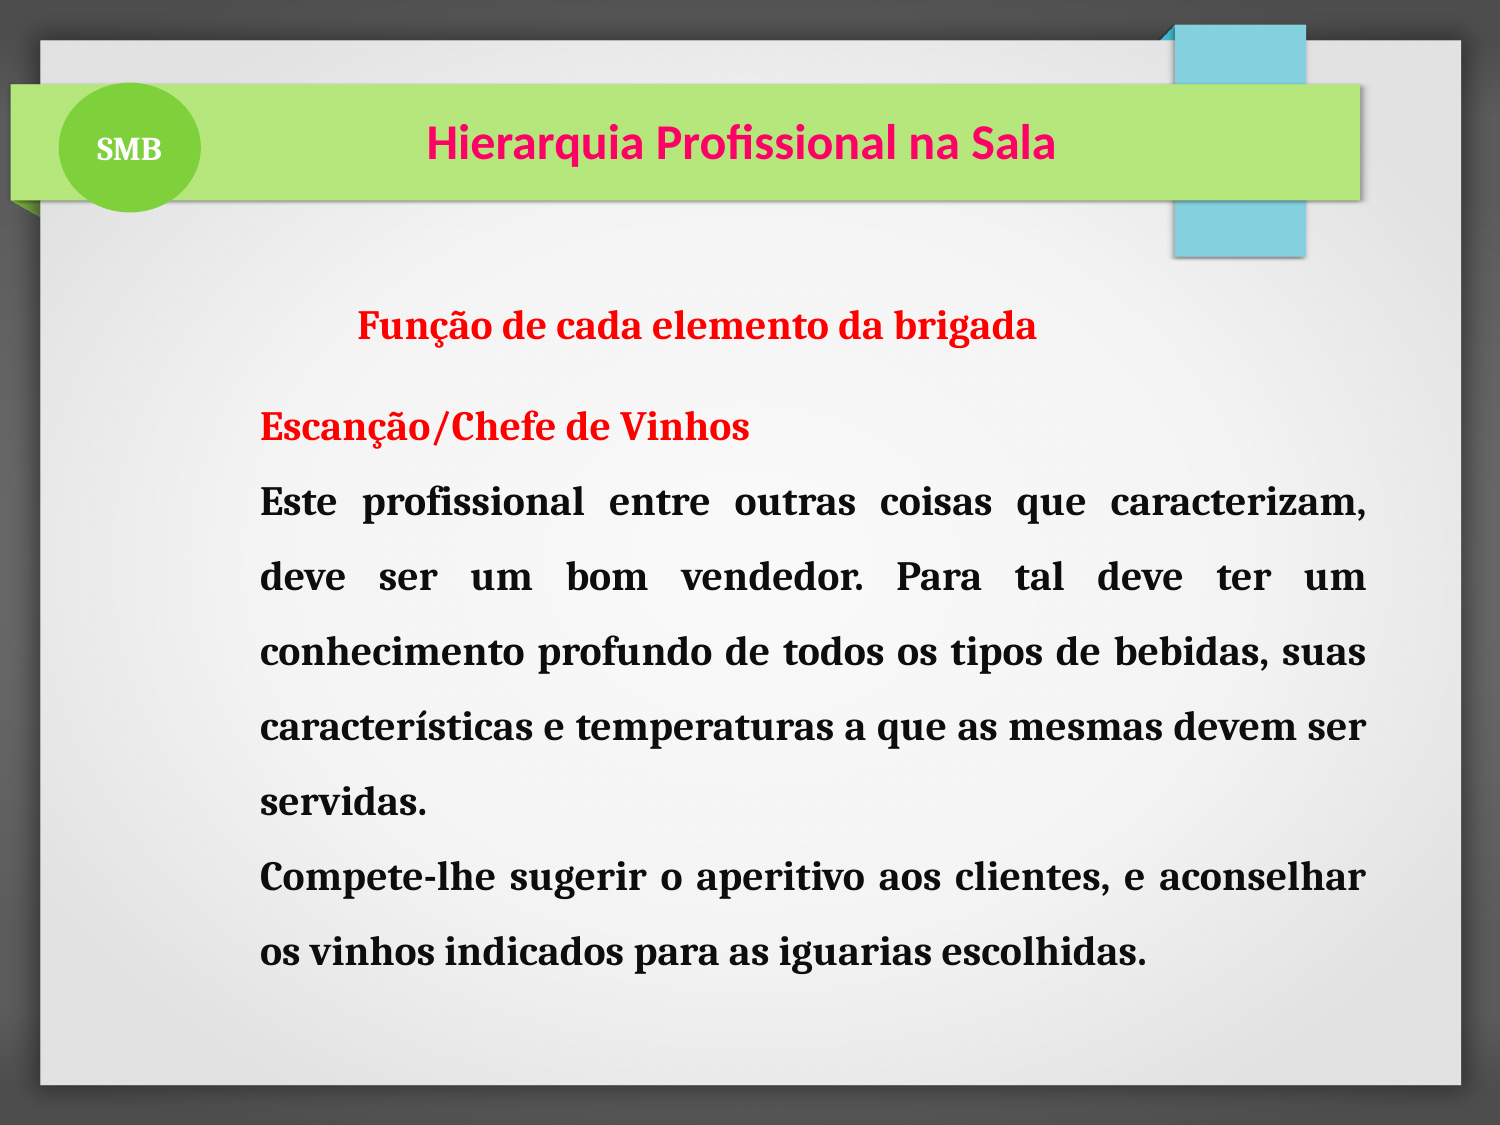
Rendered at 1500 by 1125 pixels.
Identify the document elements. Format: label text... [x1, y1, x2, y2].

text_box SMB [58, 82, 201, 213]
text_box Escanção/Chefe de Vinhos Este profissional entre outras coisas que caracterizam, deve ser um bom vendedor. Para tal deve ter um conhecimento profundo de todos os tipos de bebidas, suas características e temperaturas a que as mesmas devem ser servidas. Compete-lhe sugerir o aperitivo aos clientes, e aconselhar os vinhos indicados para as iguarias escolhidas. [245, 366, 1382, 982]
picture [0, 0, 1500, 1125]
text_box Função de cada elemento da brigada [342, 265, 1172, 356]
text_box Hierarquia Profissional na Sala [210, 102, 1276, 178]
